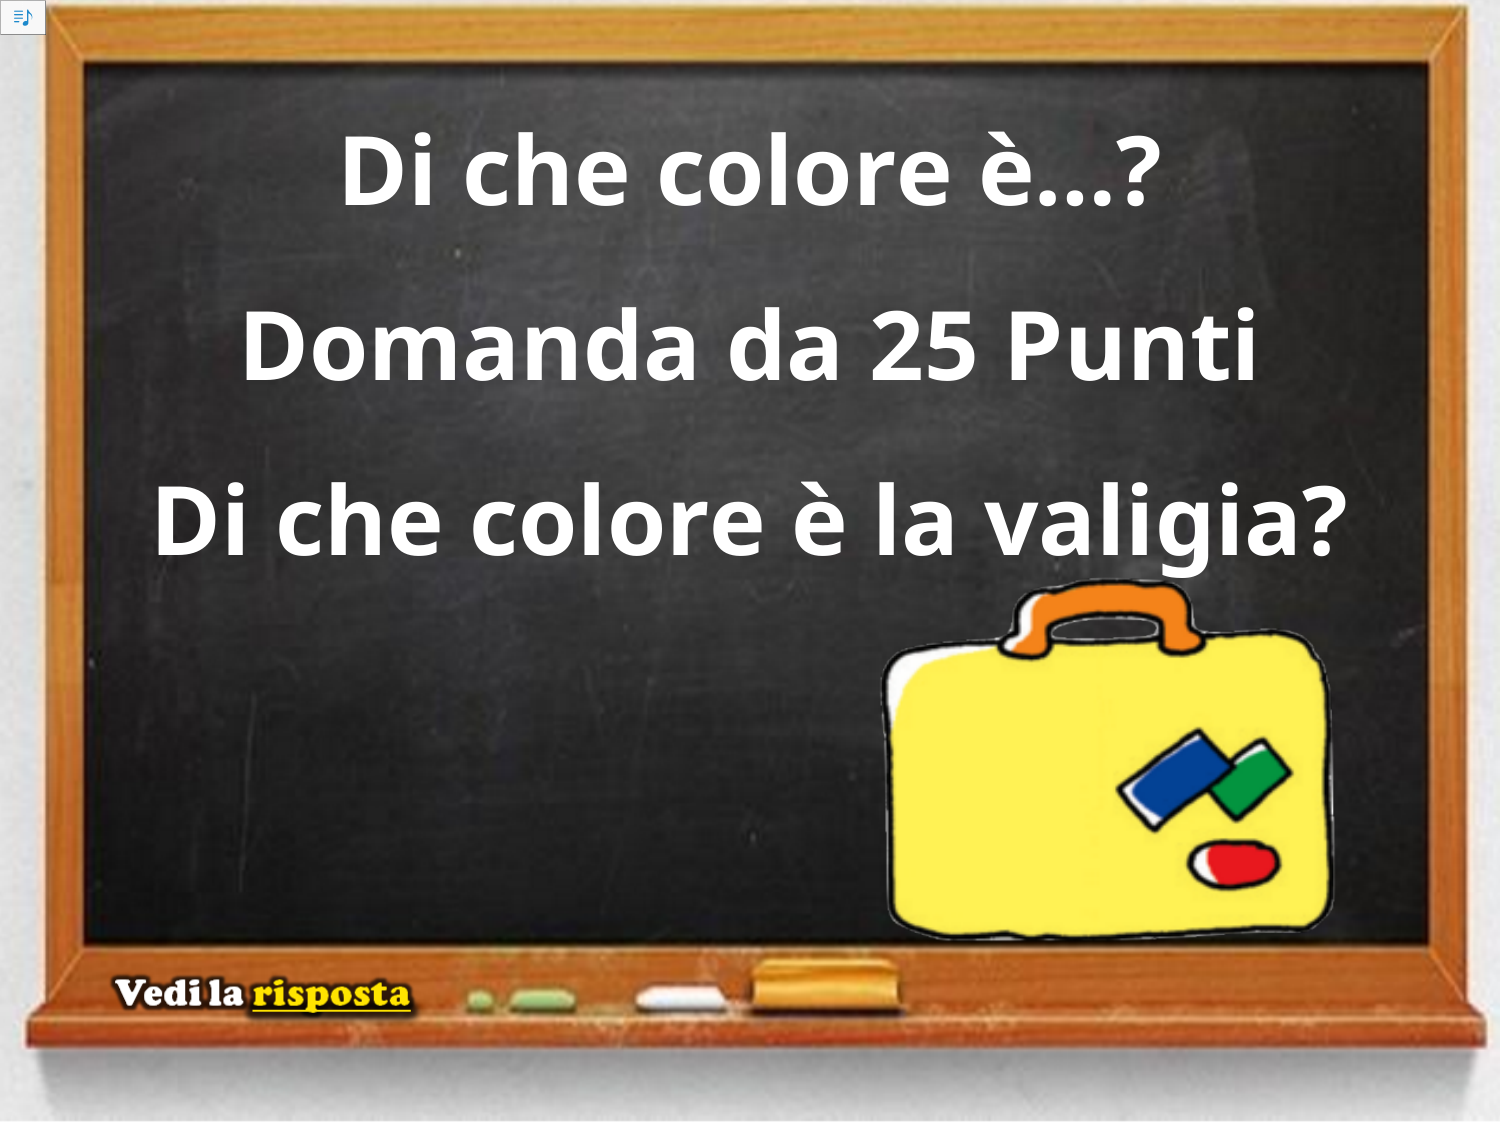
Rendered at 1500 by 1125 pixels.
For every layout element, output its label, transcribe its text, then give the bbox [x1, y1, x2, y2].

text_box [0, 0, 47, 36]
text_box Di che colore è…? Domanda da 25 Punti Di che colore è la valigia? [87, 102, 1413, 1108]
picture [0, 0, 1500, 1125]
